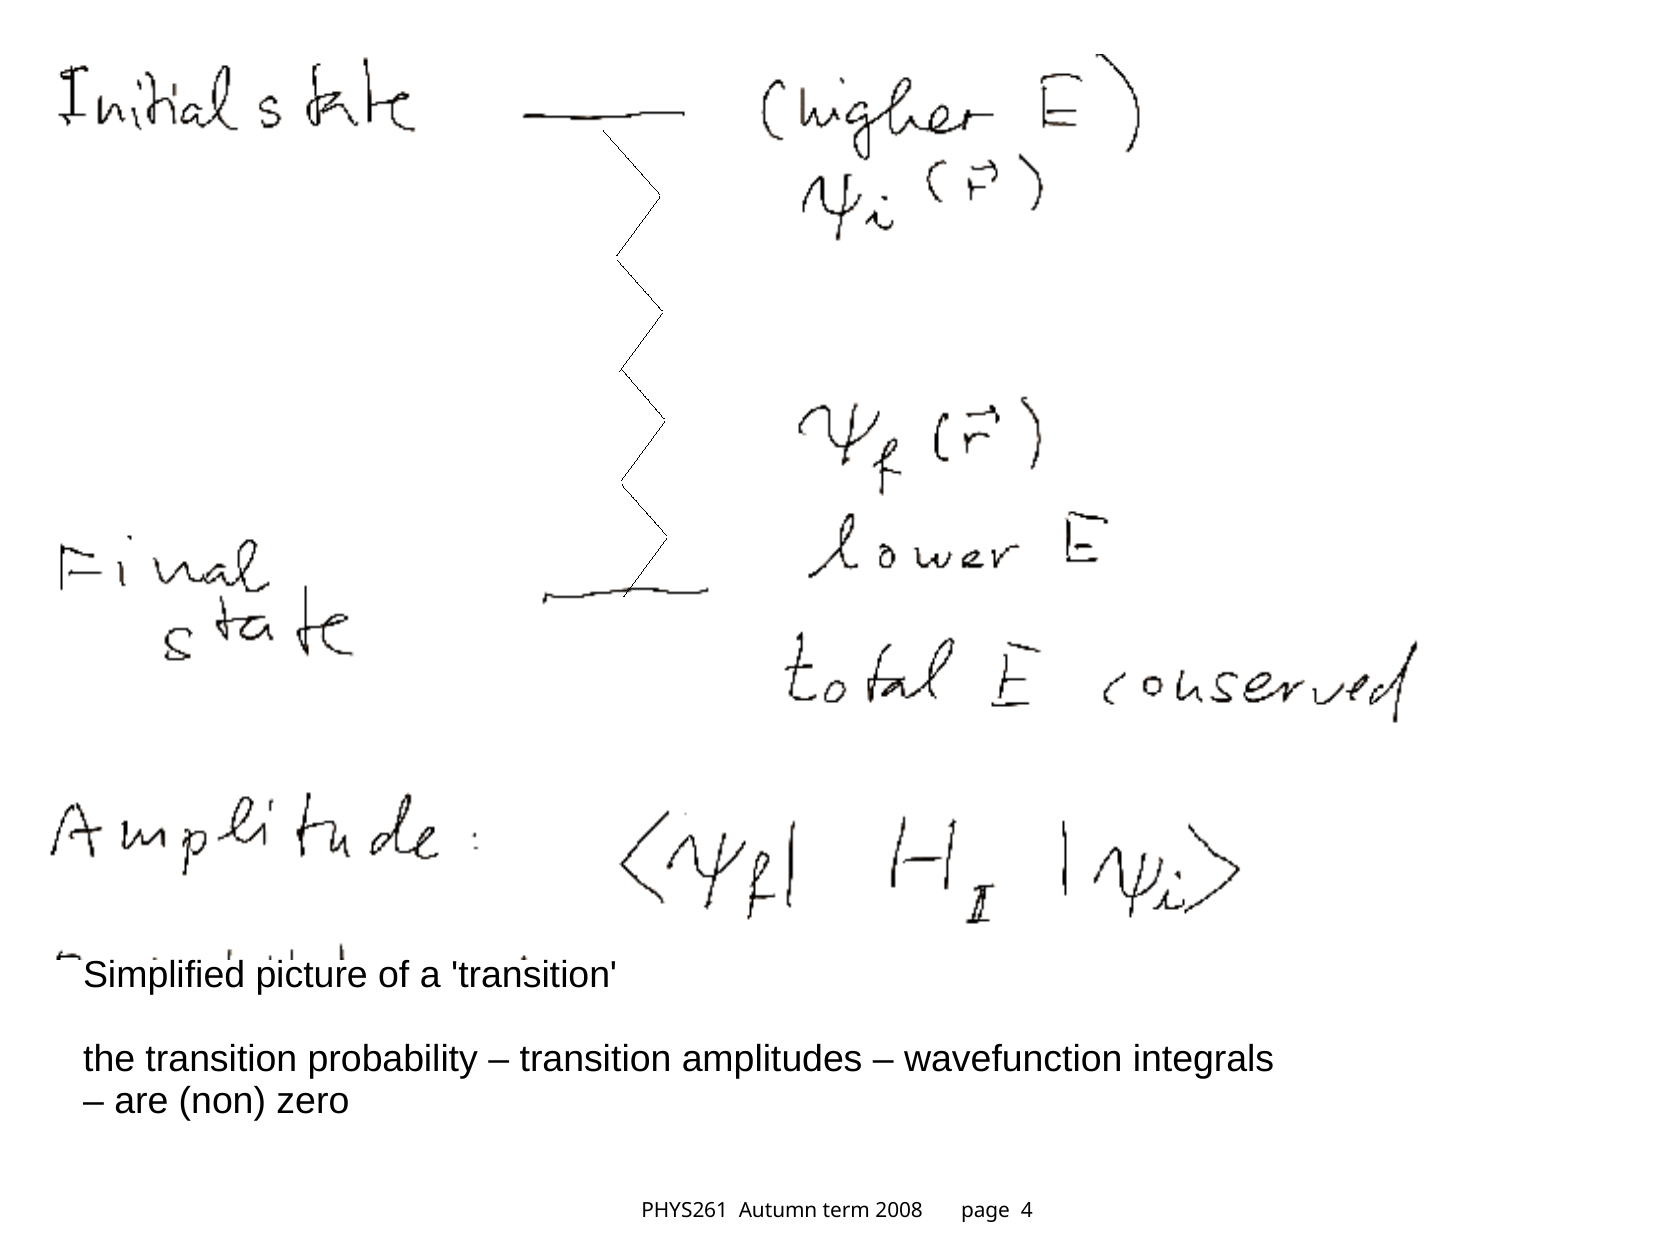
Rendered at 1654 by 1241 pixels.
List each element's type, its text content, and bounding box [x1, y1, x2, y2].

text_box Simplified picture of a 'transition' the transition probability – transition amplitudes – wavefunction integrals – are (non) zero [68, 946, 1565, 1158]
text_box [617, 260, 663, 311]
text_box [623, 538, 667, 597]
picture [0, 54, 1622, 960]
text_box [616, 196, 660, 256]
text_box [621, 421, 665, 481]
text_box [619, 313, 665, 419]
text_box [622, 484, 667, 536]
text_box [603, 130, 660, 195]
